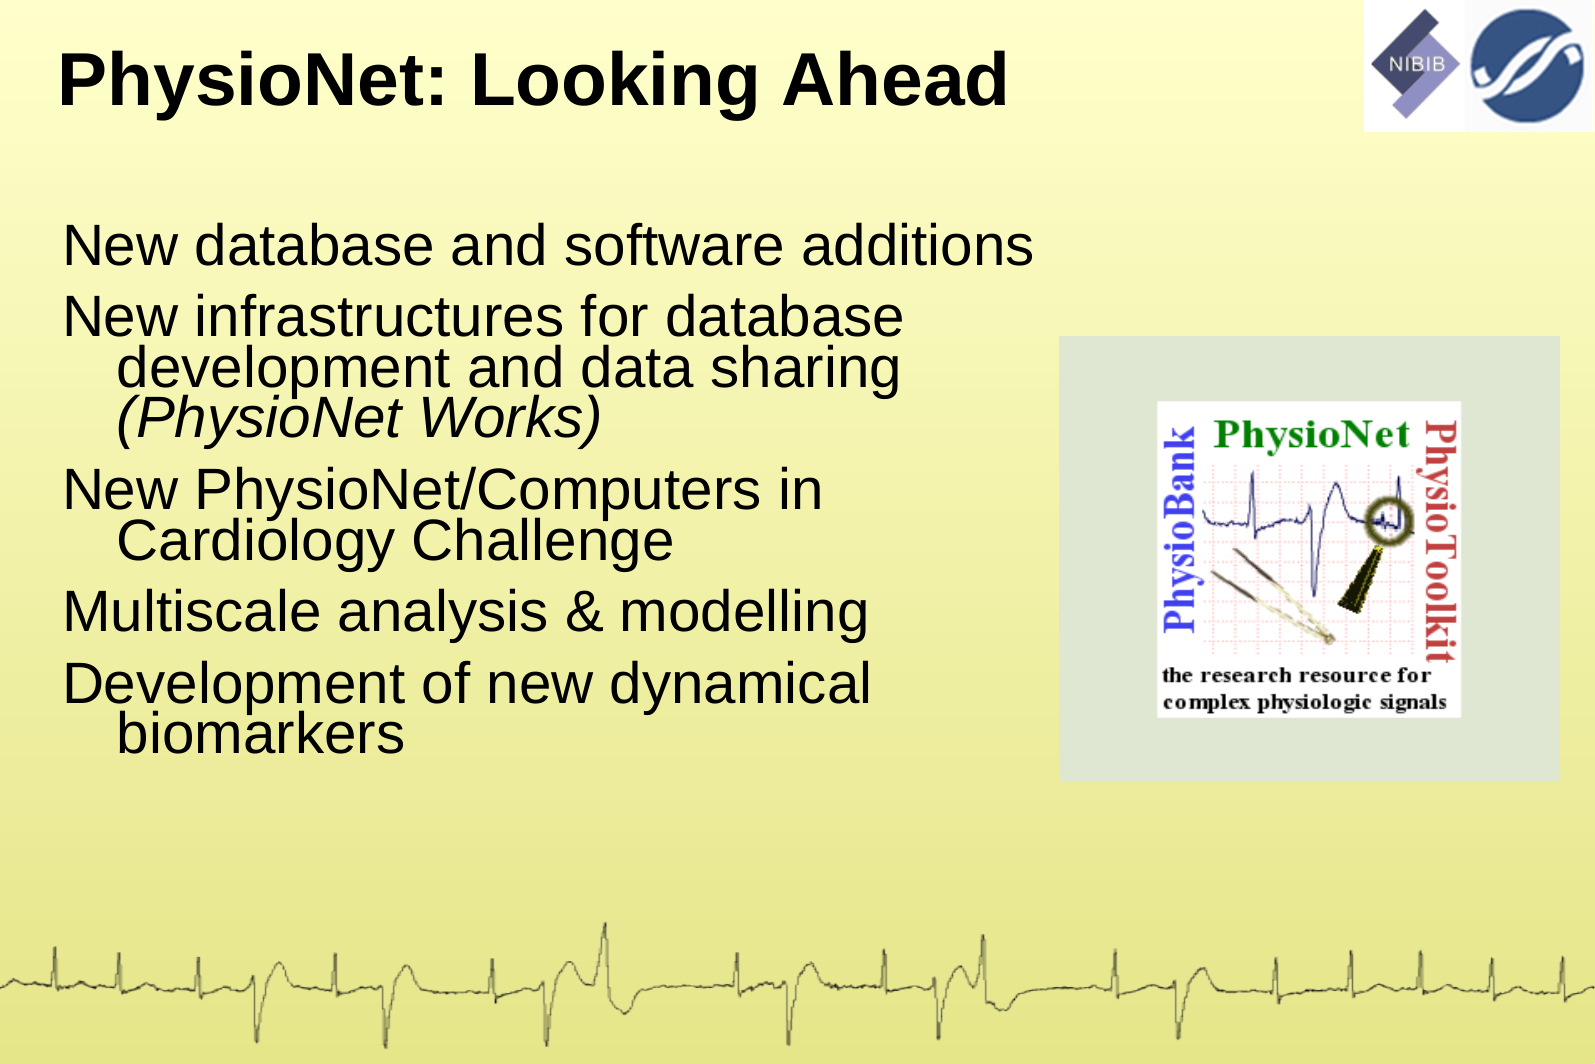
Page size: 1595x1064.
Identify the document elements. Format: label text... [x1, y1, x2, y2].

picture [1059, 336, 1560, 782]
title PhysioNet: Looking Ahead [22, 0, 1458, 172]
picture [1458, 0, 1595, 132]
list New database and software additions New infrastructures for database development and data sharing (PhysioNet Works) New PhysioNet/Computers in Cardiology Challenge Multiscale analysis & modelling Development of new dynamical biomarkers [47, 217, 1123, 920]
picture [0, 913, 1595, 1064]
